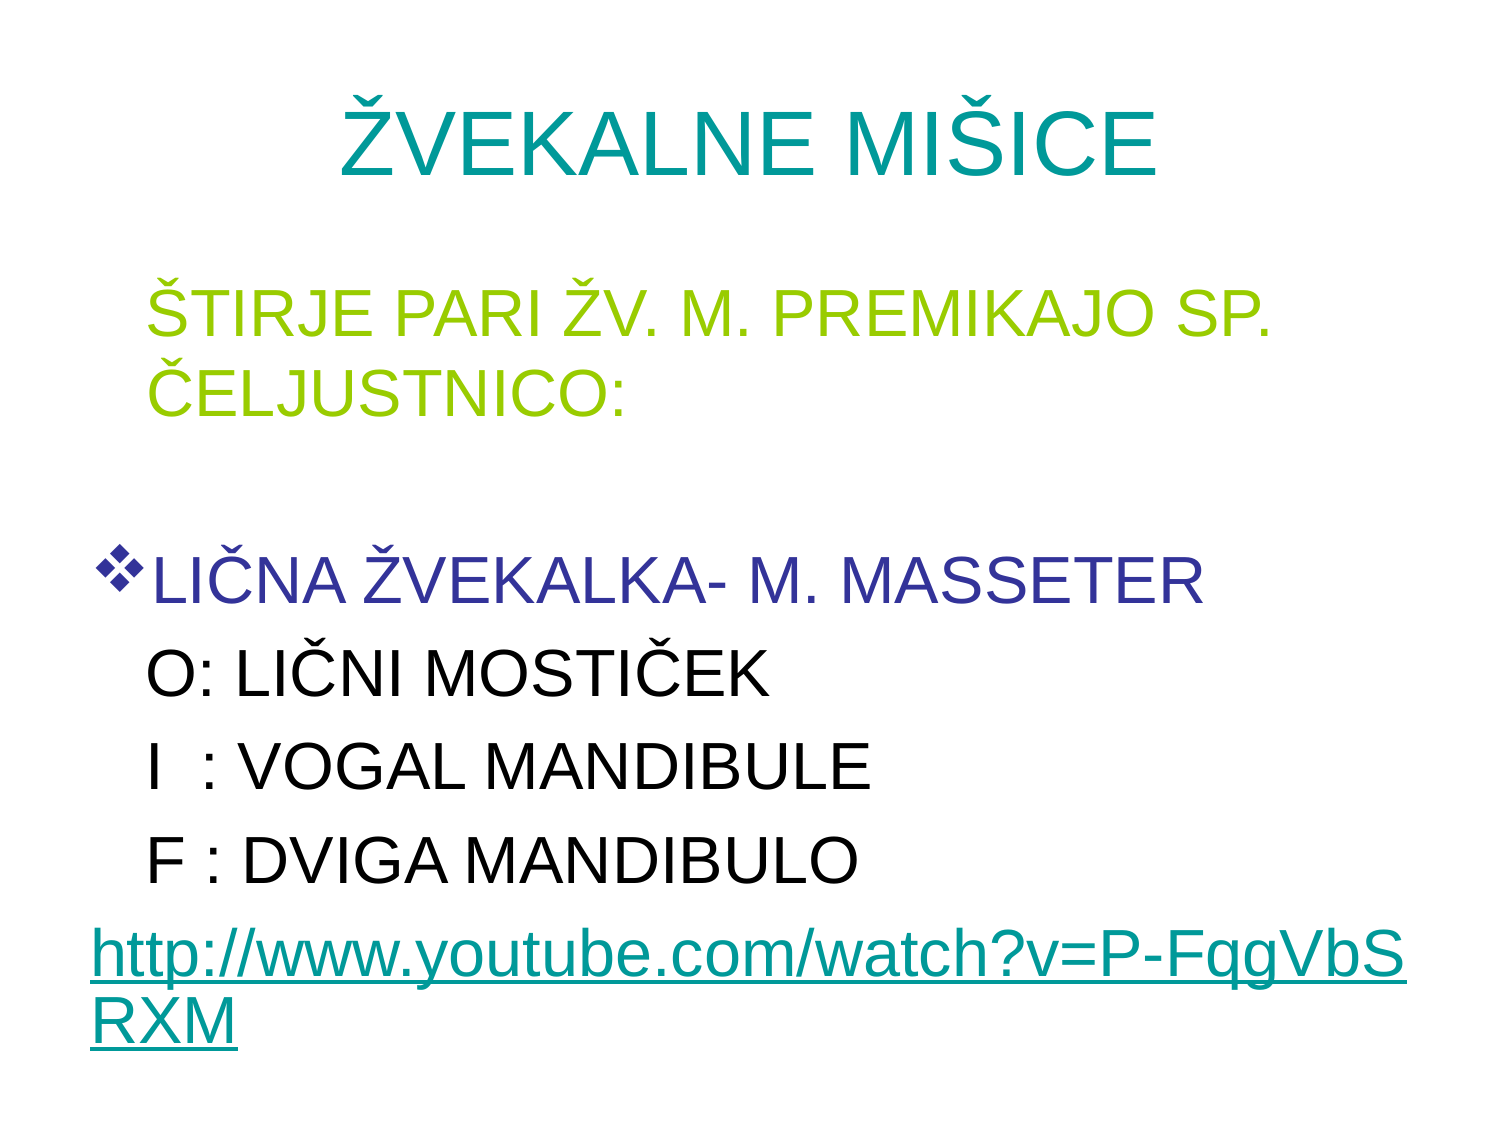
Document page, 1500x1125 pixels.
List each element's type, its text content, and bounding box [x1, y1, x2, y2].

title ŽVEKALNE MIŠICE [75, 45, 1425, 233]
list ŠTIRJE PARI ŽV. M. PREMIKAJO SP. ČELJUSTNICO: LIČNA ŽVEKALKA- M. MASSETER O: LIČNI MOSTIČEK I : VOGAL MANDIBULE F : DVIGA MANDIBULO http://www.youtube.com/watch?v=P-FqgVbSRXM [75, 262, 1425, 1005]
